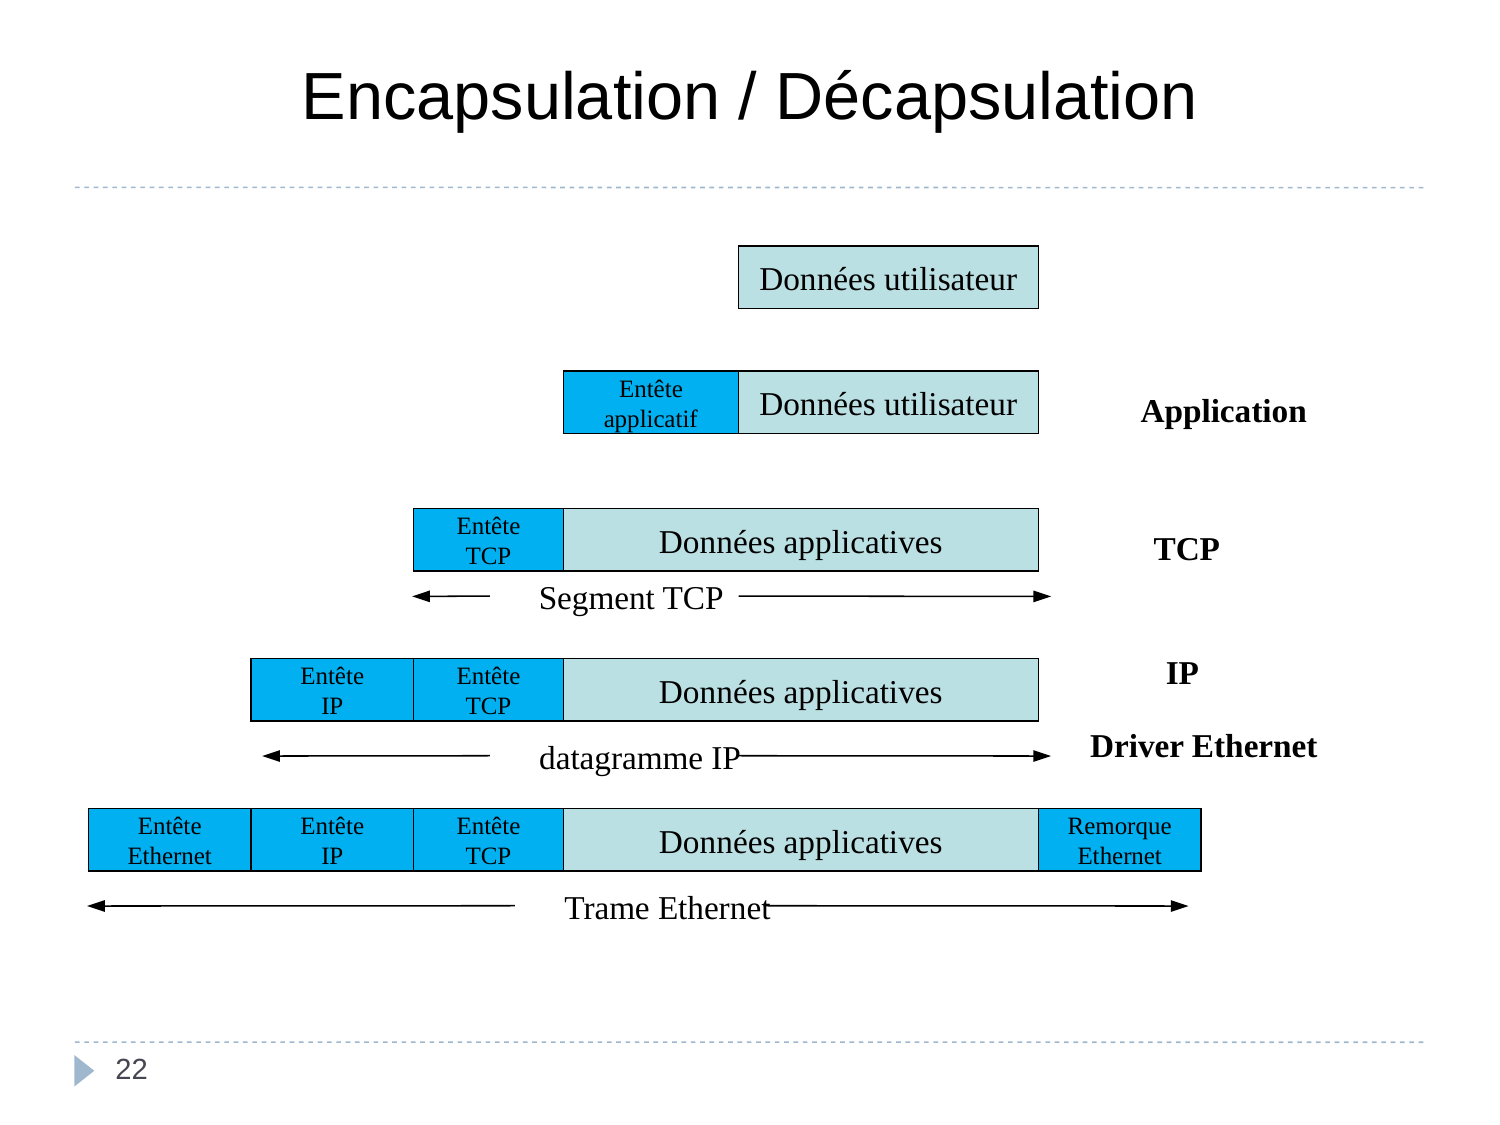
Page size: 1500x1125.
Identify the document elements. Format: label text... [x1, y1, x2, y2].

text_box Encapsulation / Décapsulation [0, 45, 1500, 129]
text_box Driver Ethernet [1075, 716, 1336, 773]
text_box Entête IP [251, 659, 414, 721]
text_box IP [1151, 643, 1215, 700]
text_box Entête TCP [414, 809, 564, 871]
text_box Données applicatives [564, 509, 1039, 571]
text_box Entête IP [251, 809, 414, 871]
text_box Segment TCP [523, 568, 740, 624]
text_box Entête Ethernet [89, 809, 251, 871]
text_box Données utilisateur [739, 246, 1039, 309]
text_box Données applicatives [564, 659, 1039, 721]
text_box 22 [100, 1042, 426, 1103]
text_box datagramme IP [524, 728, 757, 784]
text_box TCP [1138, 519, 1236, 576]
text_box Application [1125, 381, 1325, 438]
text_box Entête TCP [414, 659, 564, 721]
text_box Entête applicatif [564, 371, 739, 434]
text_box Données applicatives [564, 809, 1039, 871]
text_box Entête TCP [414, 509, 564, 571]
text_box Trame Ethernet [549, 878, 787, 934]
text_box Données utilisateur [739, 371, 1039, 434]
text_box Remorque Ethernet [1039, 809, 1201, 871]
